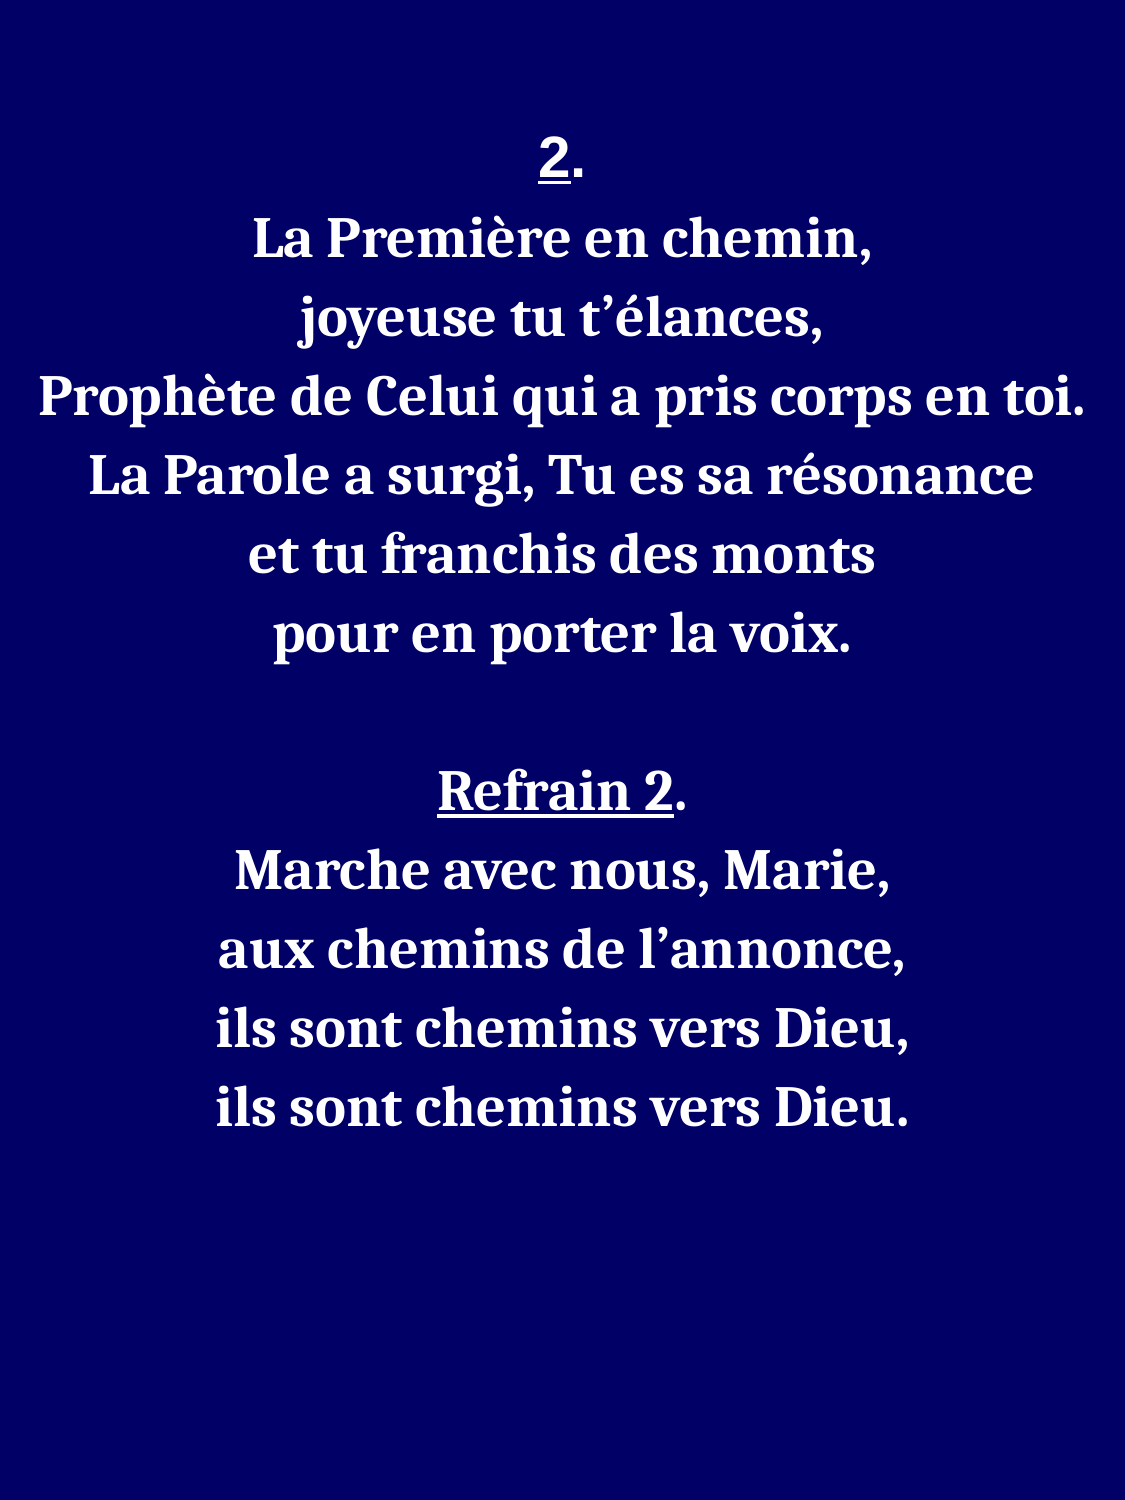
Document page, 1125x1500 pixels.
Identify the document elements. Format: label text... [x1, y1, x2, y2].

text_box 2. La Première en chemin, joyeuse tu t’élances, Prophète de Celui qui a pris corps en toi. La Parole a surgi, Tu es sa résonance et tu franchis des monts pour en porter la voix. Refrain 2. Marche avec nous, Marie, aux chemins de l’annonce, ils sont chemins vers Dieu, ils sont chemins vers Dieu. [0, 112, 1125, 1500]
